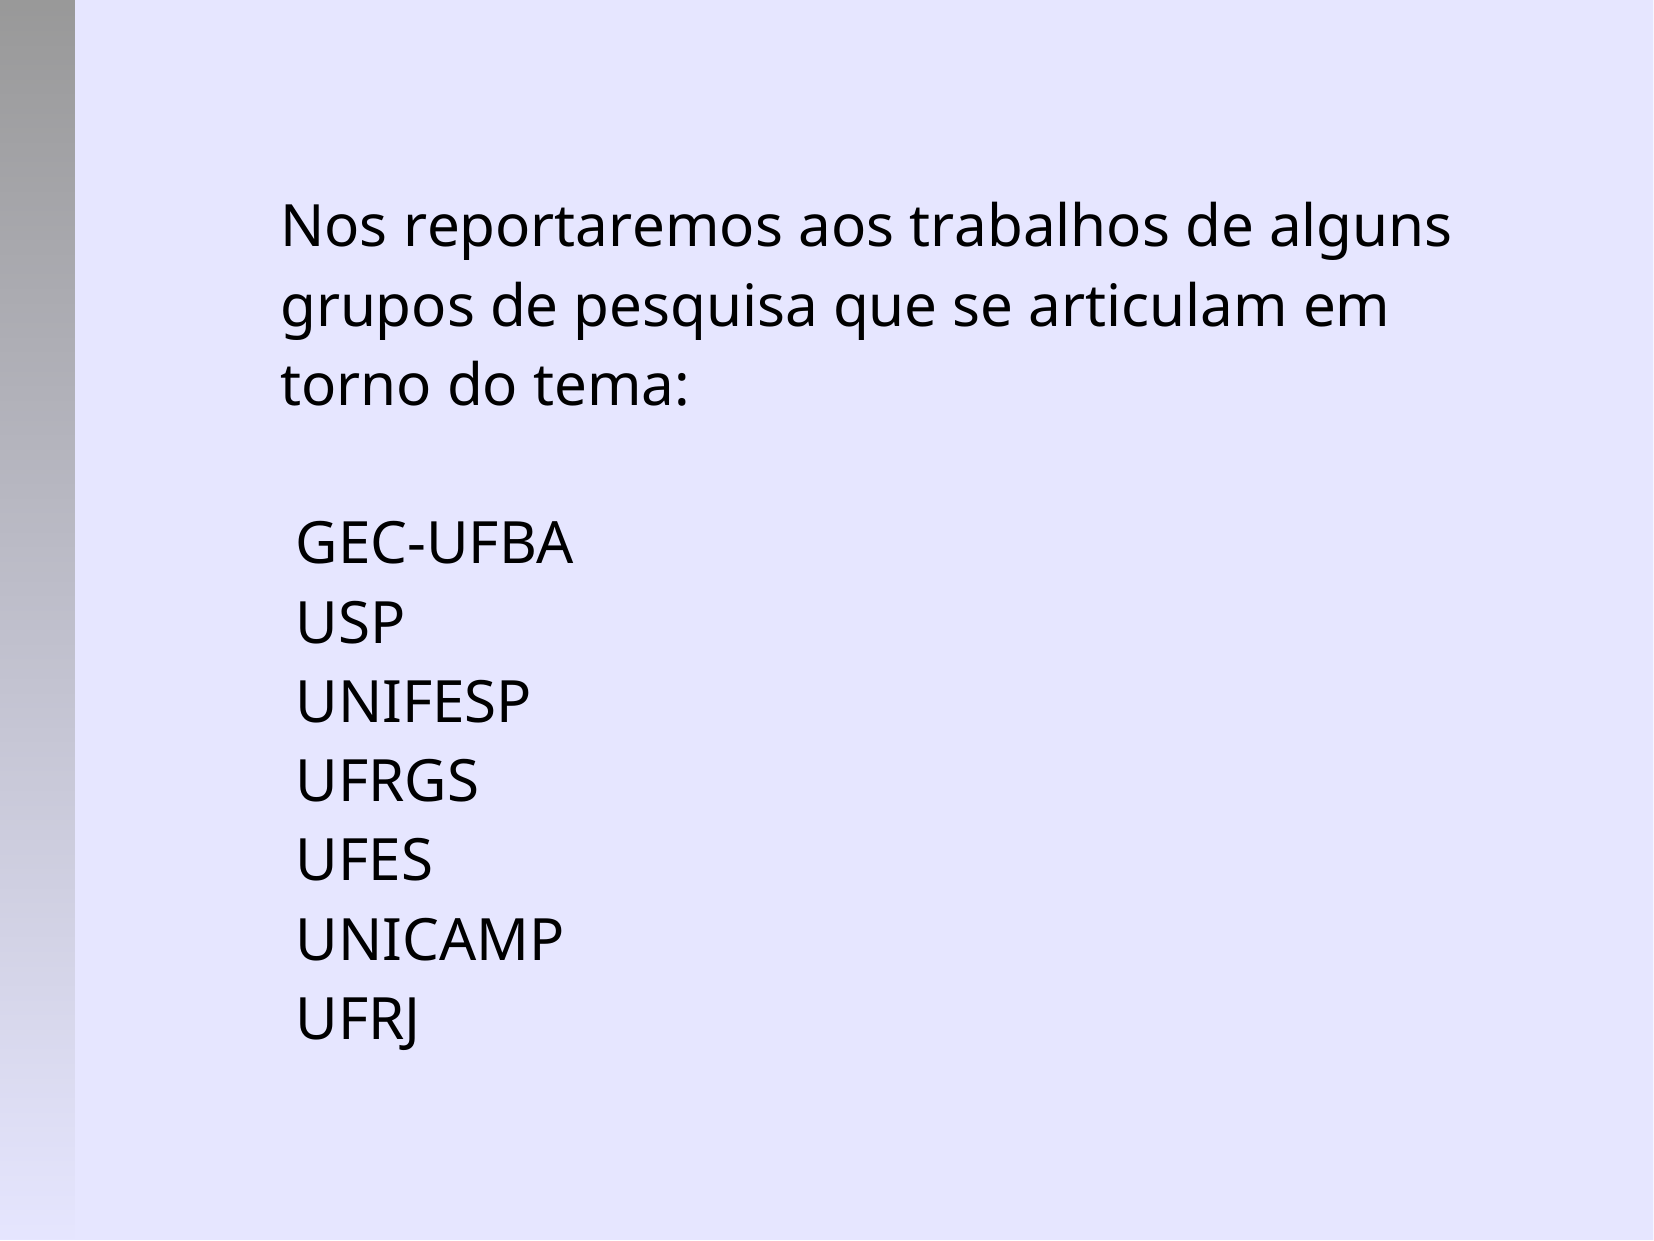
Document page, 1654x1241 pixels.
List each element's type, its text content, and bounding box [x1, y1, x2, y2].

text_box Nos reportaremos aos trabalhos de alguns grupos de pesquisa que se articulam em torno do tema: GEC-UFBA USP UNIFESP UFRGS UFES UNICAMP UFRJ [265, 177, 1565, 938]
